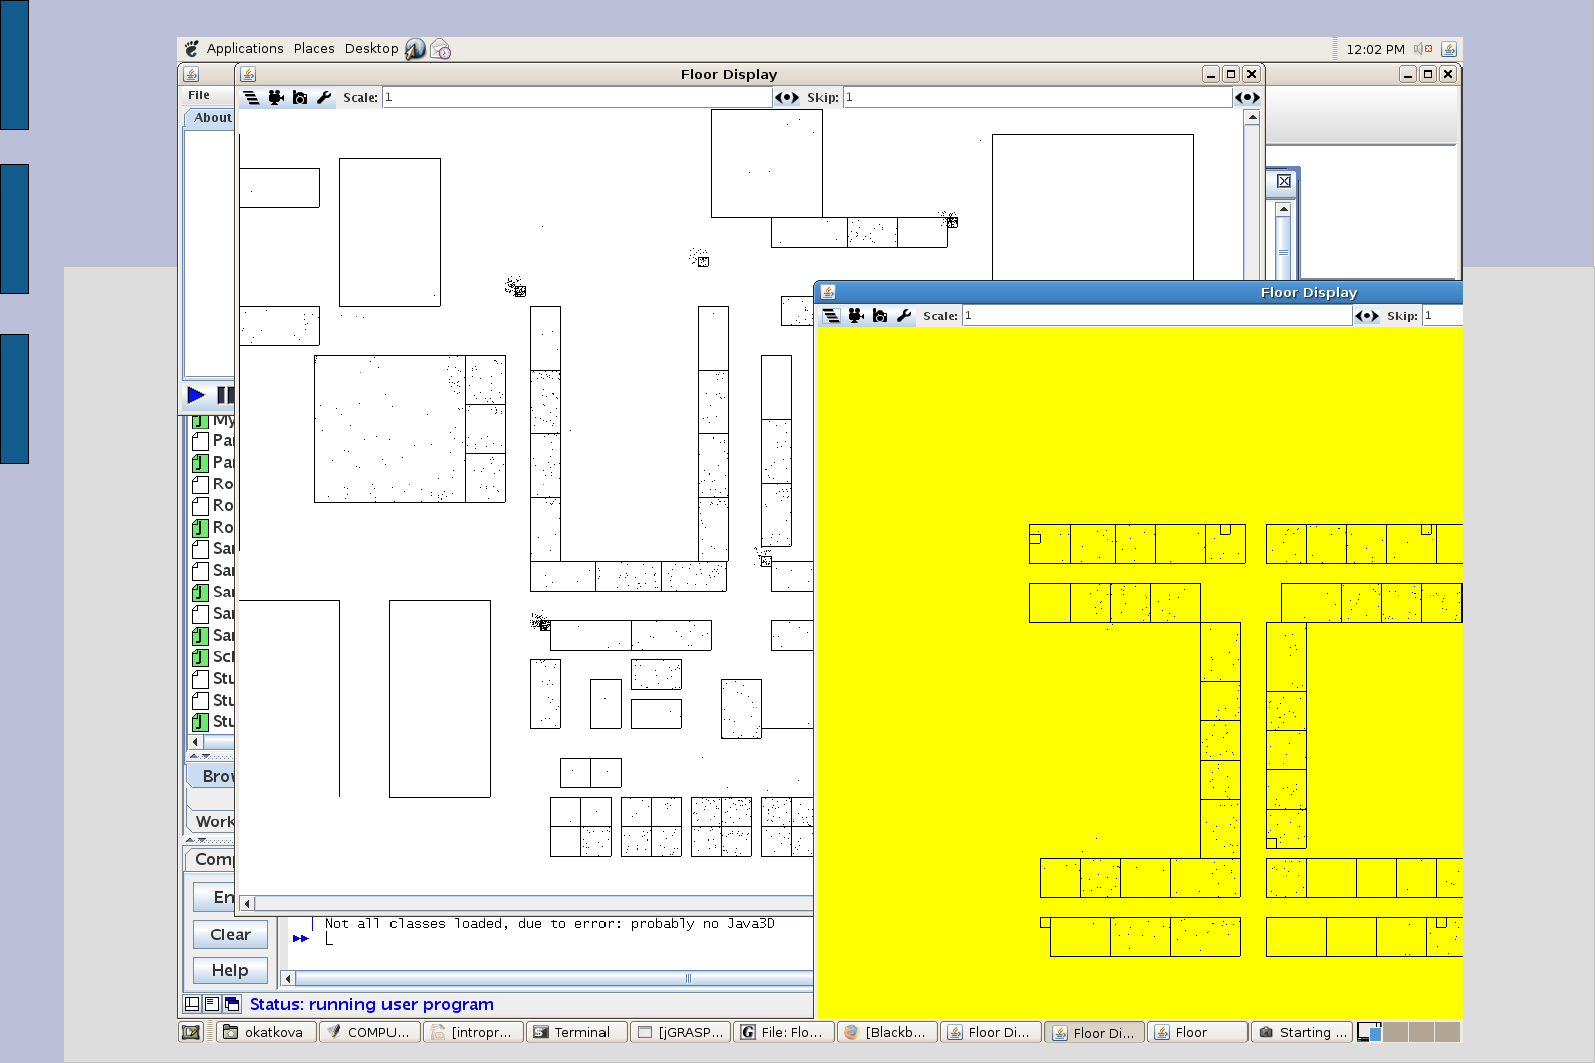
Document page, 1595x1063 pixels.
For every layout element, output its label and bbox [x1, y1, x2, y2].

picture [177, 37, 1463, 1043]
